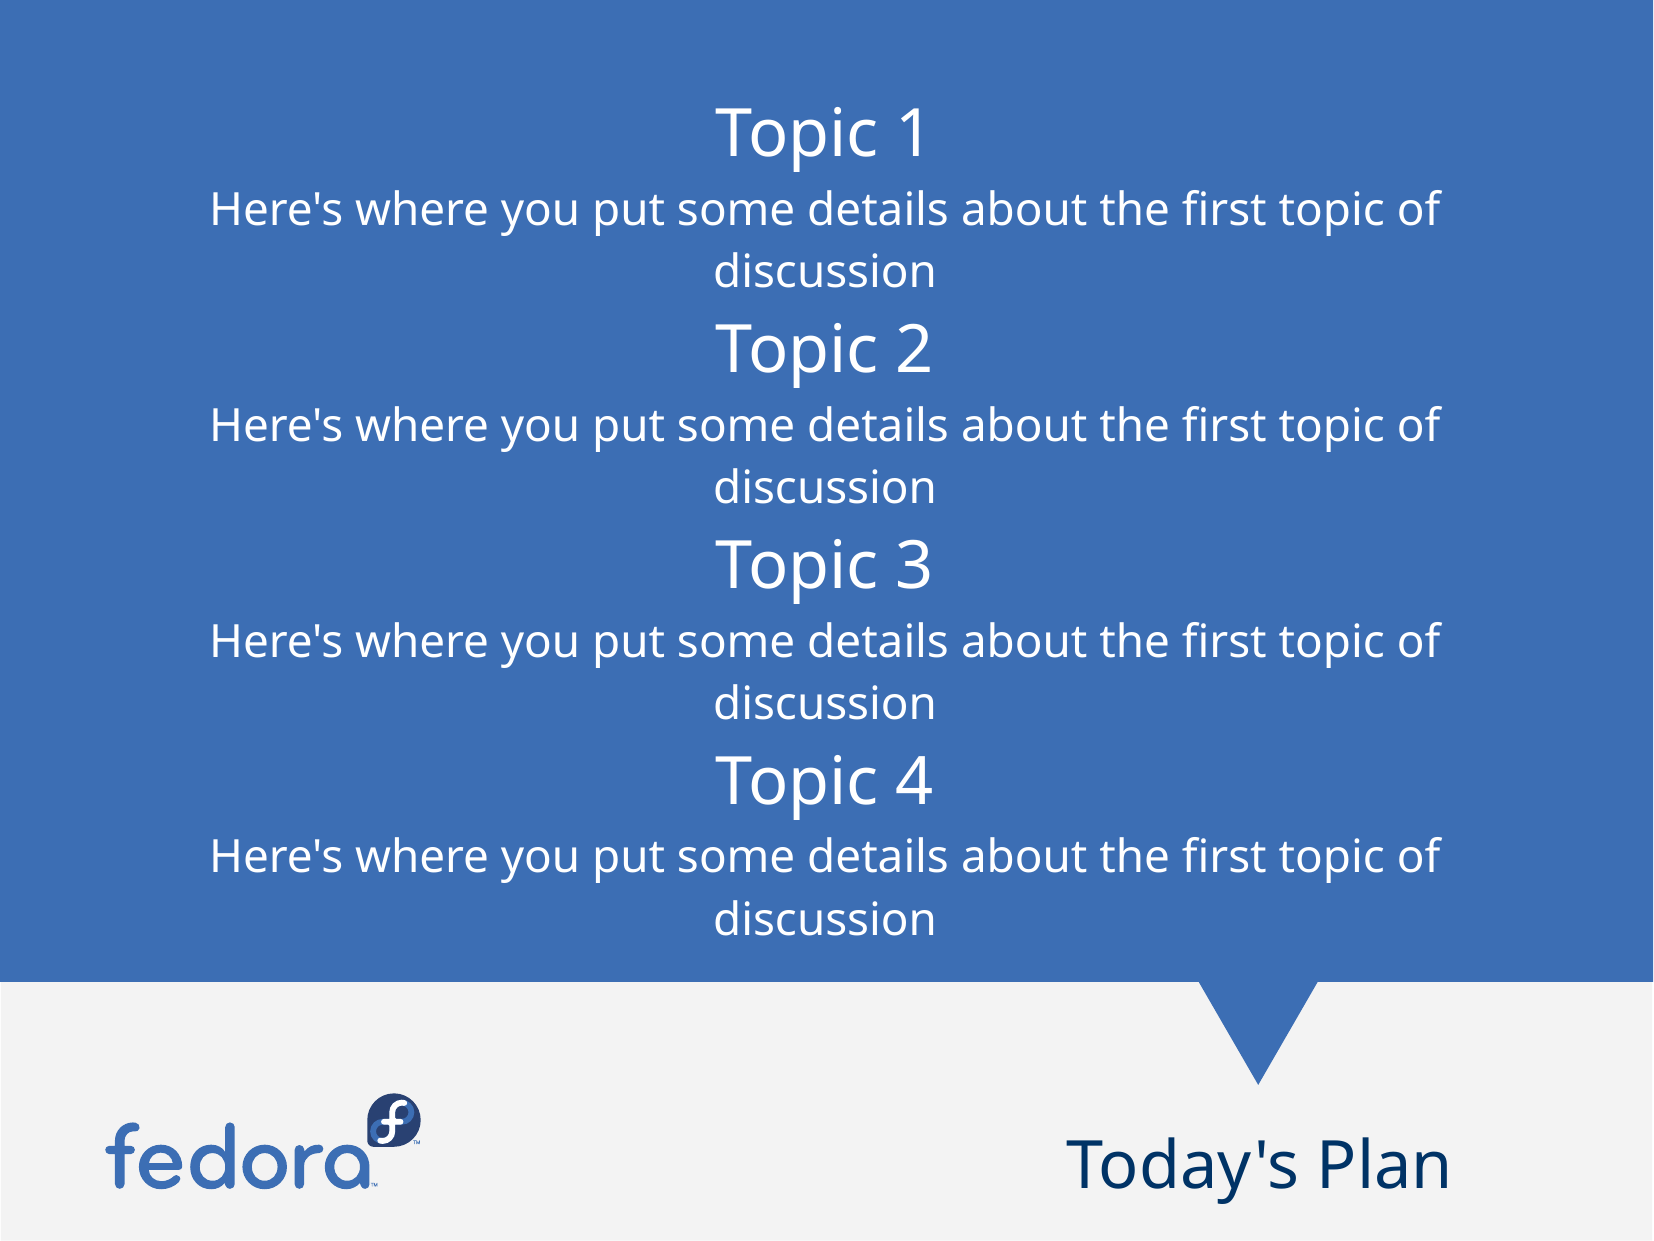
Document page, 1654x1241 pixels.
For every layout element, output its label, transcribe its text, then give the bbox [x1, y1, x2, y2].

text_box Today's Plan [930, 1109, 1591, 1207]
text_box Topic 1 Here's where you put some details about the first topic of discussion Topic 2 Here's where you put some details about the first topic of discussion Topic 3 Here's where you put some details about the first topic of discussion Topic 4 Here's where you put some details about the first topic of discussion [150, 78, 1501, 921]
picture [60, 1048, 466, 1235]
